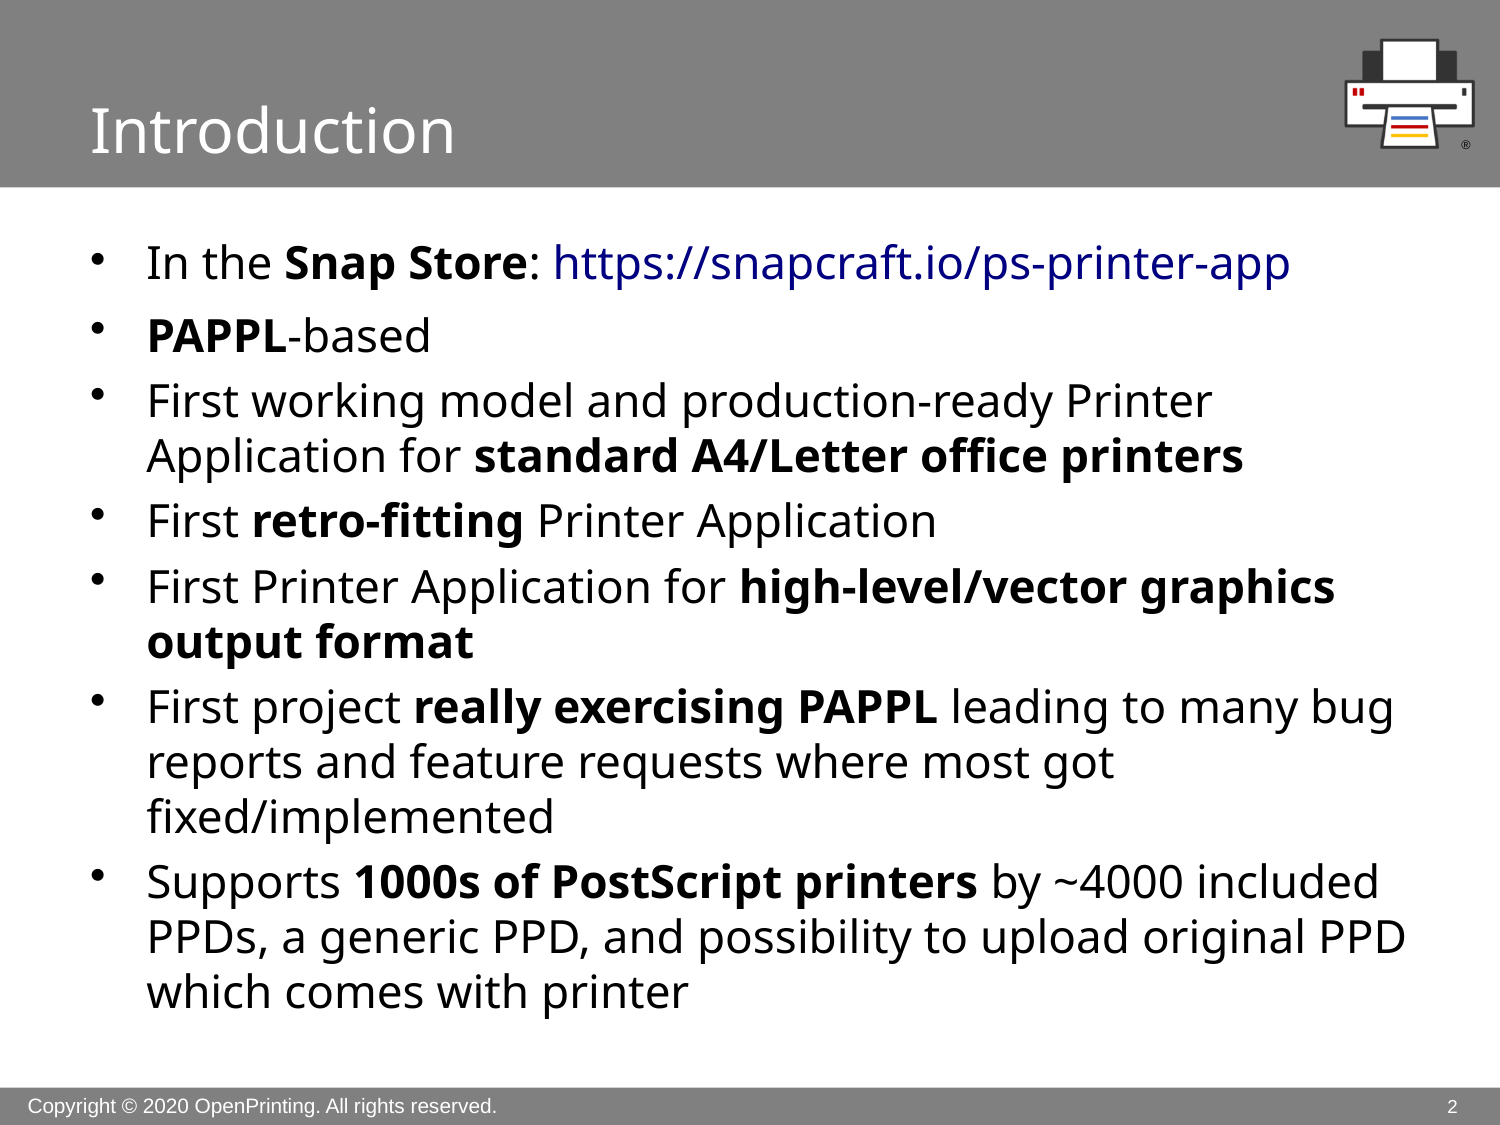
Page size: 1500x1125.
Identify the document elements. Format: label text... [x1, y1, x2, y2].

picture [1339, 33, 1480, 154]
title Introduction [75, 7, 1317, 175]
slide_number <number> [1405, 1087, 1500, 1125]
list In the Snap Store: https://snapcraft.io/ps-printer-app PAPPL-based First working model and production-ready Printer Application for standard A4/Letter office printers First retro-fitting Printer Application First Printer Application for high-level/vector graphics output format First project really exercising PAPPL leading to many bug reports and feature requests where most got fixed/implemented Supports 1000s of PostScript printers by ~4000 included PPDs, a generic PPD, and possibility to upload original PPD which comes with printer [75, 224, 1425, 1067]
